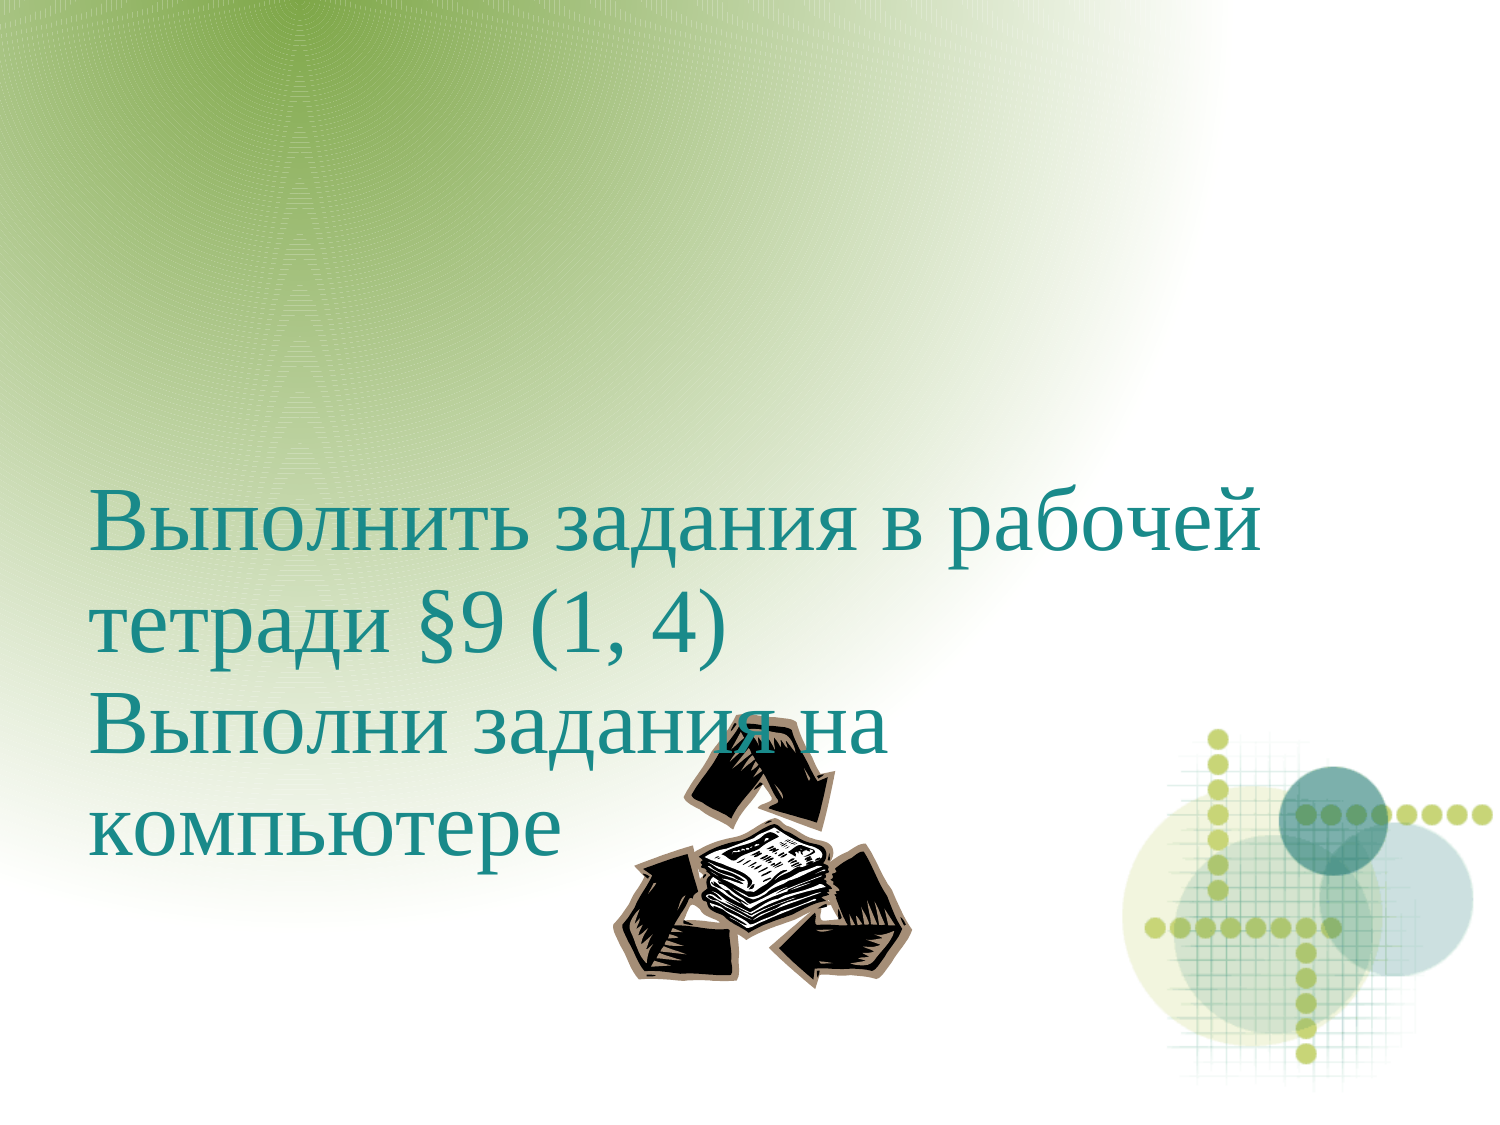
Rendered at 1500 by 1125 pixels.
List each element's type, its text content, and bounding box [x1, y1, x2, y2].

subtitle Выполнить задания в рабочей тетради §9 (1, 4) Выполни задания на компьютере [88, 324, 1370, 1019]
title [110, 77, 1392, 282]
picture [1110, 718, 1500, 1098]
